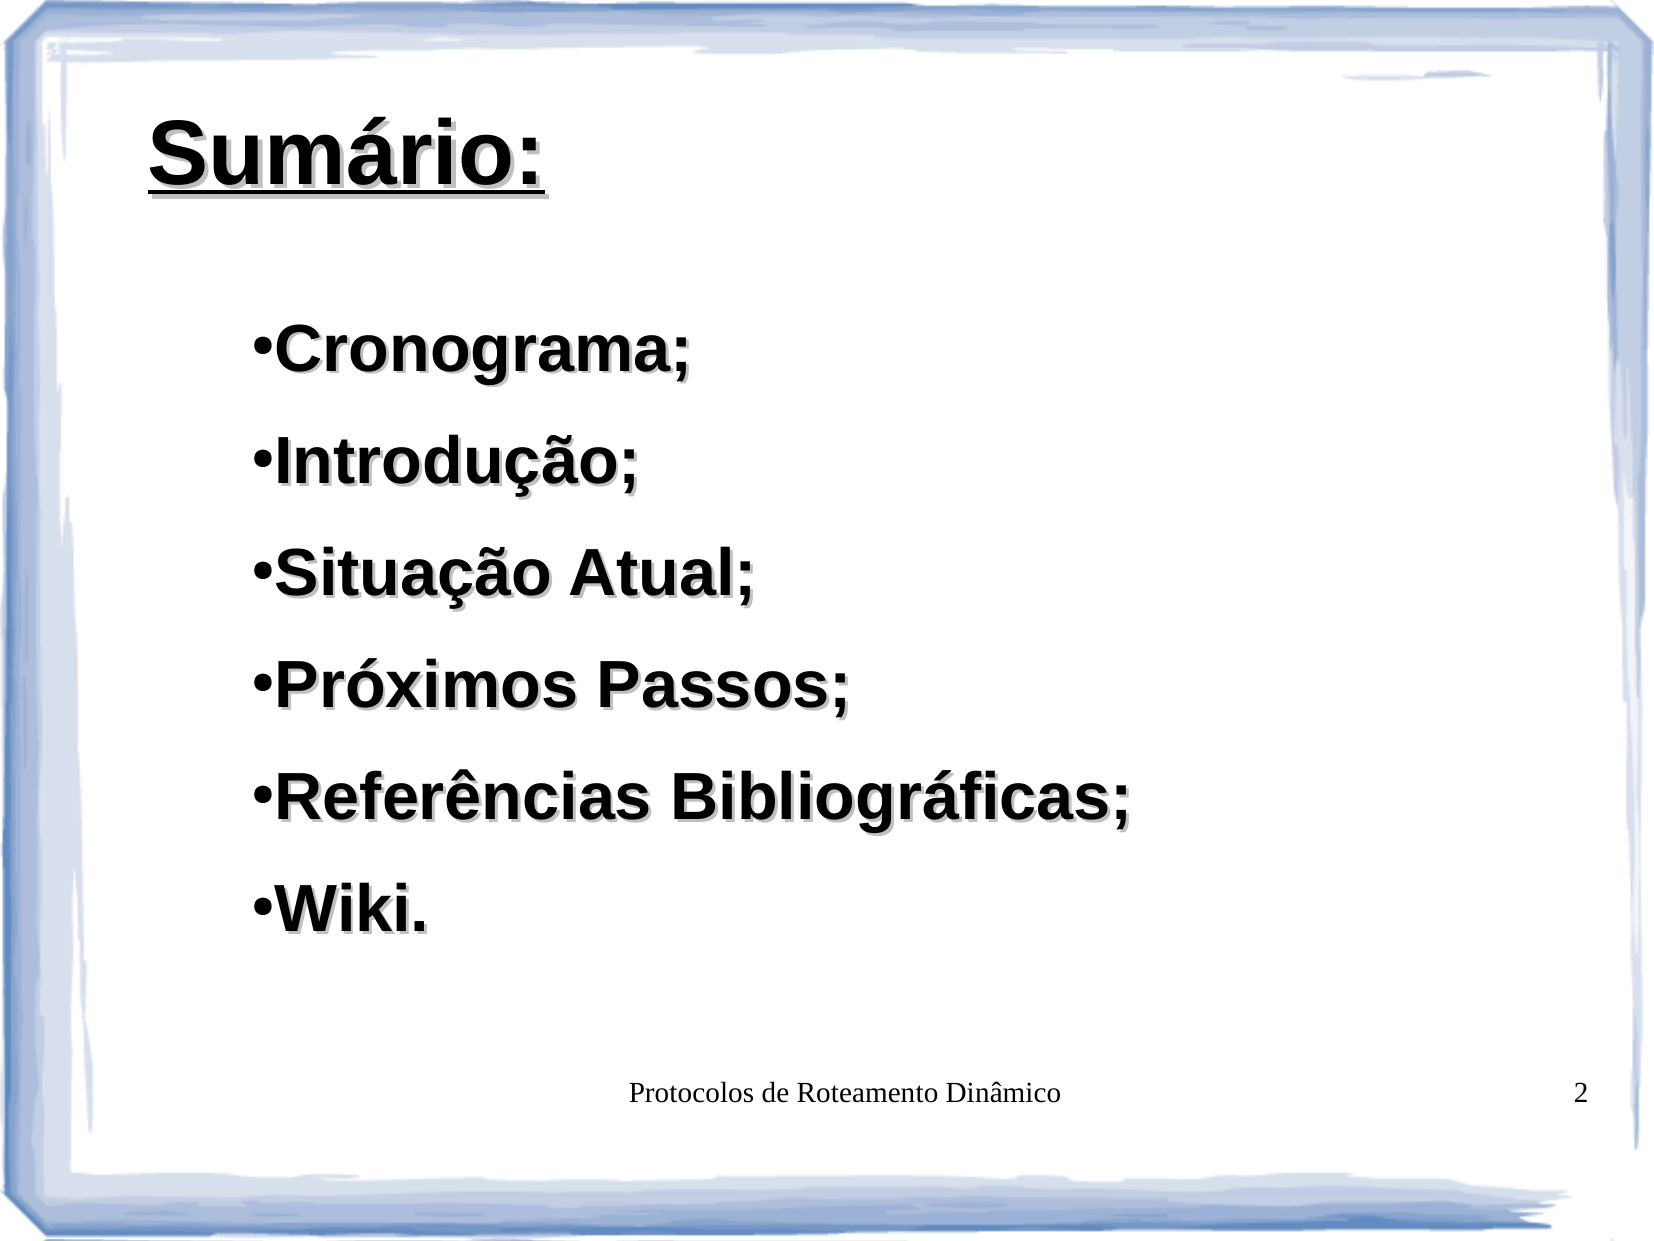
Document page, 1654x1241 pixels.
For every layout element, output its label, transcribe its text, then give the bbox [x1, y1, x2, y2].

text_box Cronograma; Introdução; Situação Atual; Próximos Passos; Referências Bibliográficas; Wiki. [236, 265, 1477, 945]
title Sumário: [147, 49, 1571, 257]
picture [0, 0, 1654, 1241]
